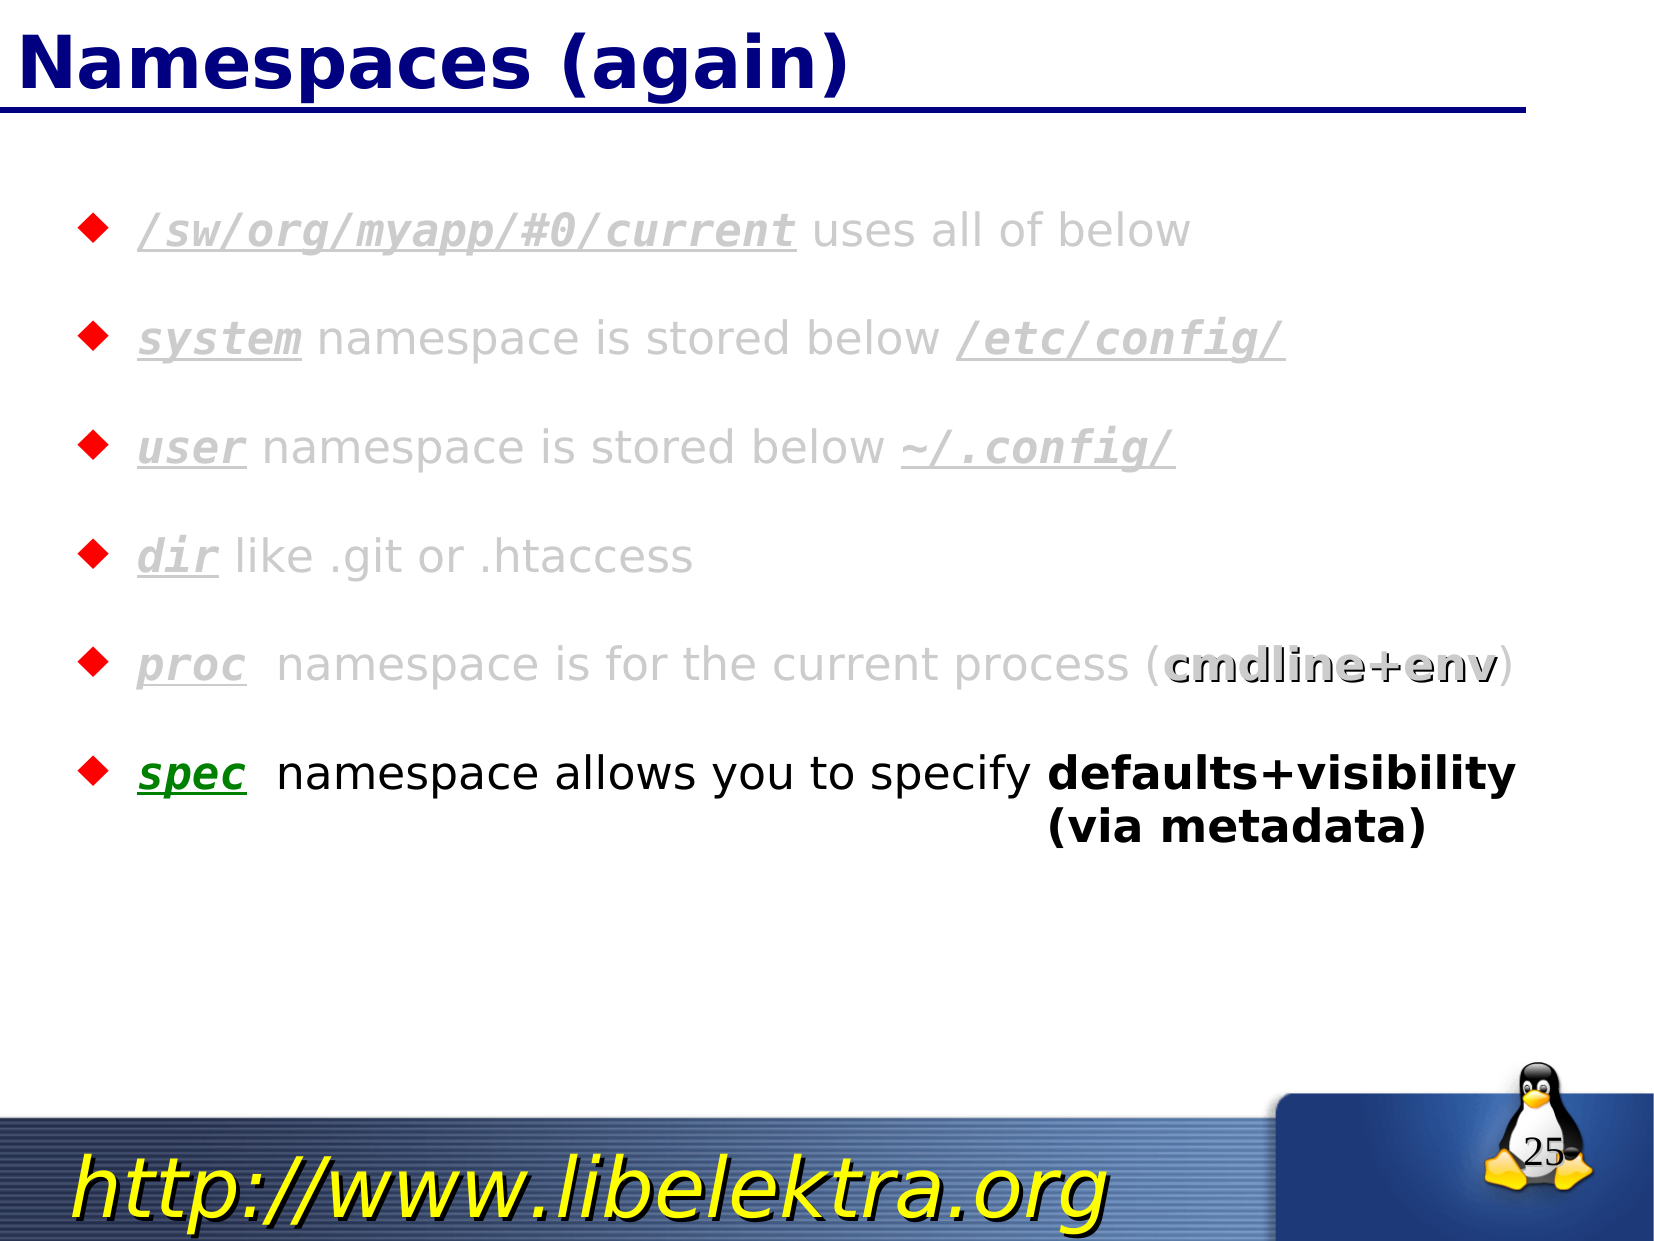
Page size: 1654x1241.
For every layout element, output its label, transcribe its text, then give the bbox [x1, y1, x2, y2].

text_box <Foliennummer> [1272, 1122, 1566, 1178]
picture [0, 1061, 1654, 1241]
list /sw/org/myapp/#0/current uses all of below system namespace is stored below /etc/config/ user namespace is stored below ~/.config/ dir like .git or .htaccess proc namespace is for the current process (cmdline+env) spec namespace allows you to specify defaults+visibility (via metadata) [62, 195, 1565, 862]
text_box Namespaces (again) [16, 14, 1605, 111]
